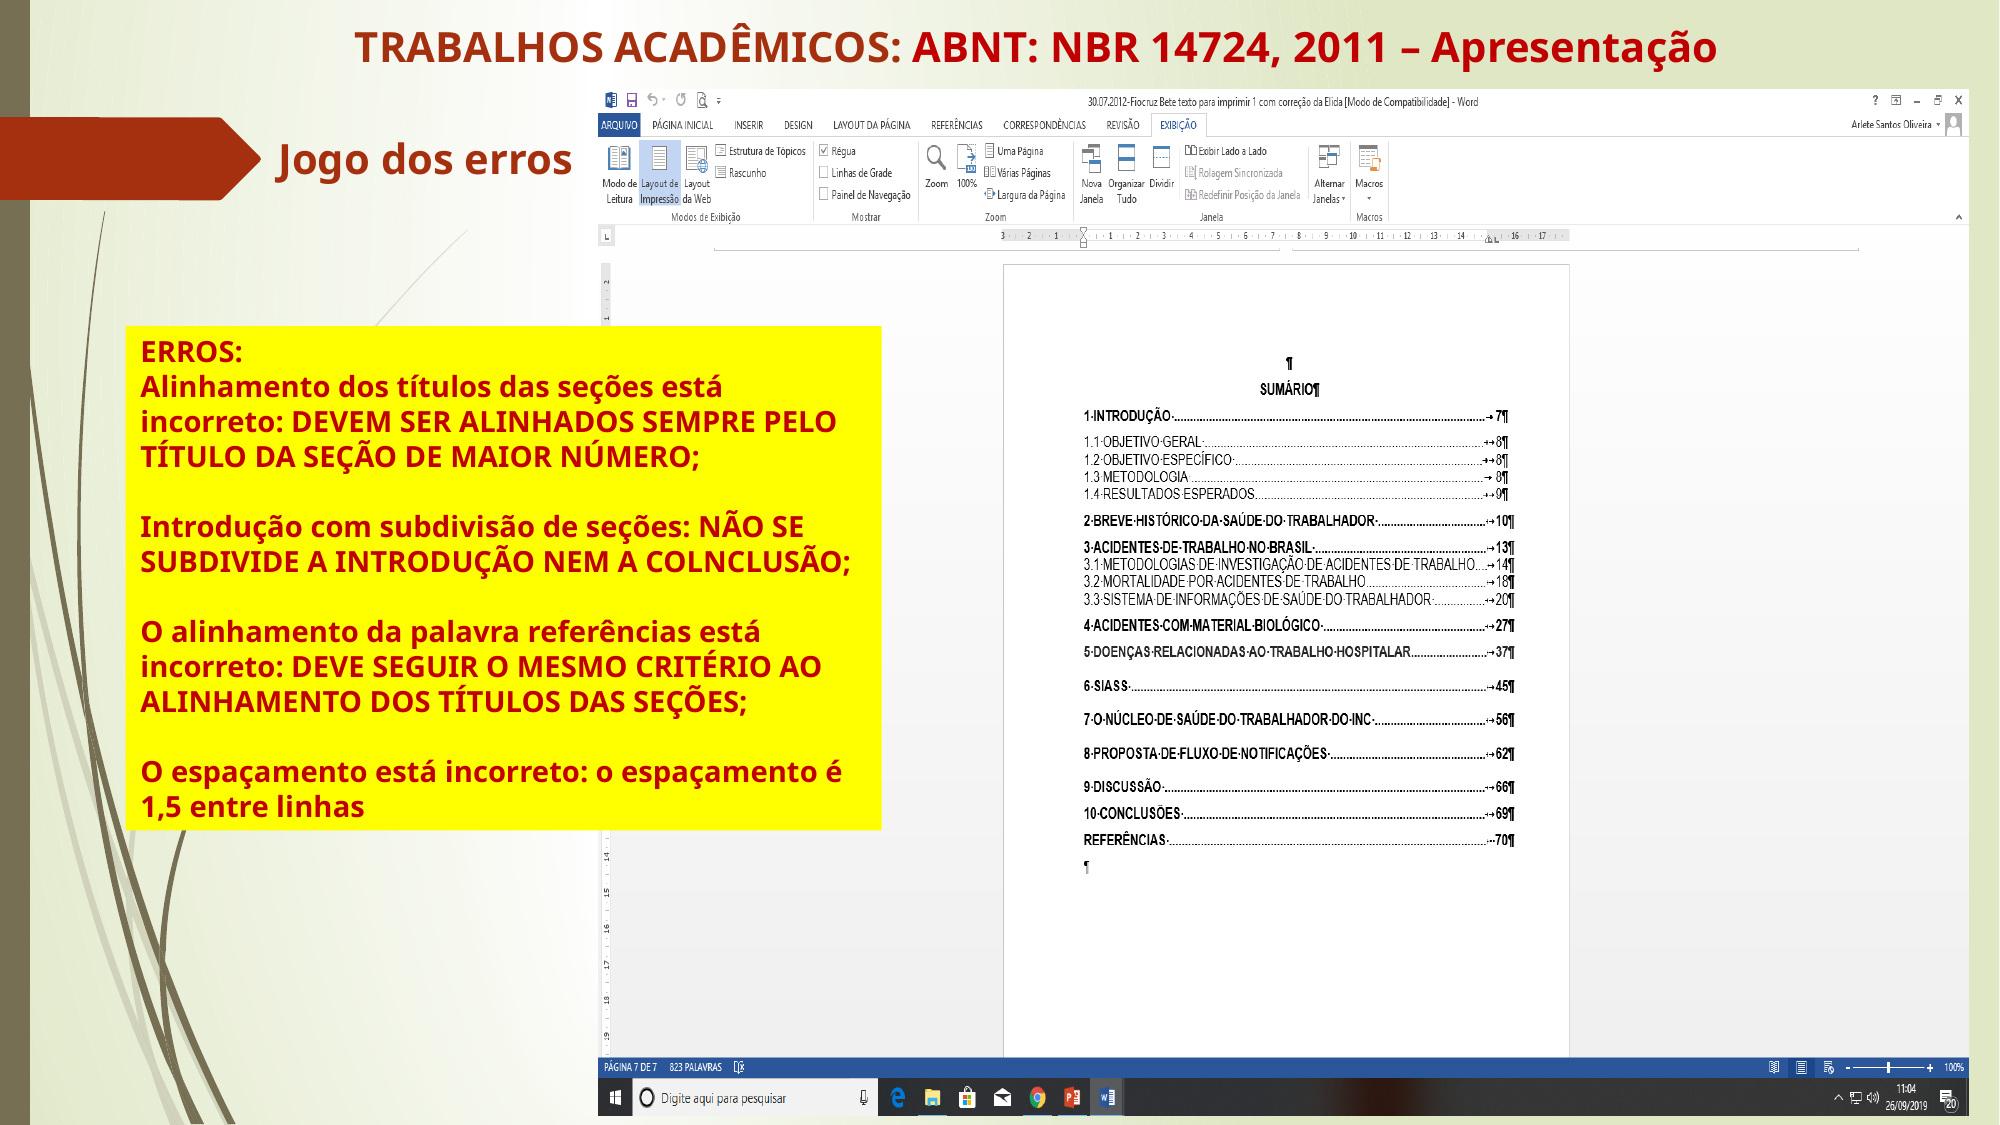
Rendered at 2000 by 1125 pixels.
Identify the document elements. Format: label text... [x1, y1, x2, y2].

text_box ERROS: Alinhamento dos títulos das seções está incorreto: DEVEM SER ALINHADOS SEMPRE PELO TÍTULO DA SEÇÃO DE MAIOR NÚMERO; Introdução com subdivisão de seções: NÃO SE SUBDIVIDE A INTRODUÇÃO NEM A COLNCLUSÃO; O alinhamento da palavra referências está incorreto: DEVE SEGUIR O MESMO CRITÉRIO AO ALINHAMENTO DOS TÍTULOS DAS SEÇÕES; O espaçamento está incorreto: o espaçamento é 1,5 entre linhas [125, 326, 882, 831]
text_box TRABALHOS ACADÊMICOS: ABNT: NBR 14724, 2011 – Apresentação [340, 13, 1992, 79]
picture [598, 89, 1969, 1116]
text_box Jogo dos erros [252, 125, 741, 191]
